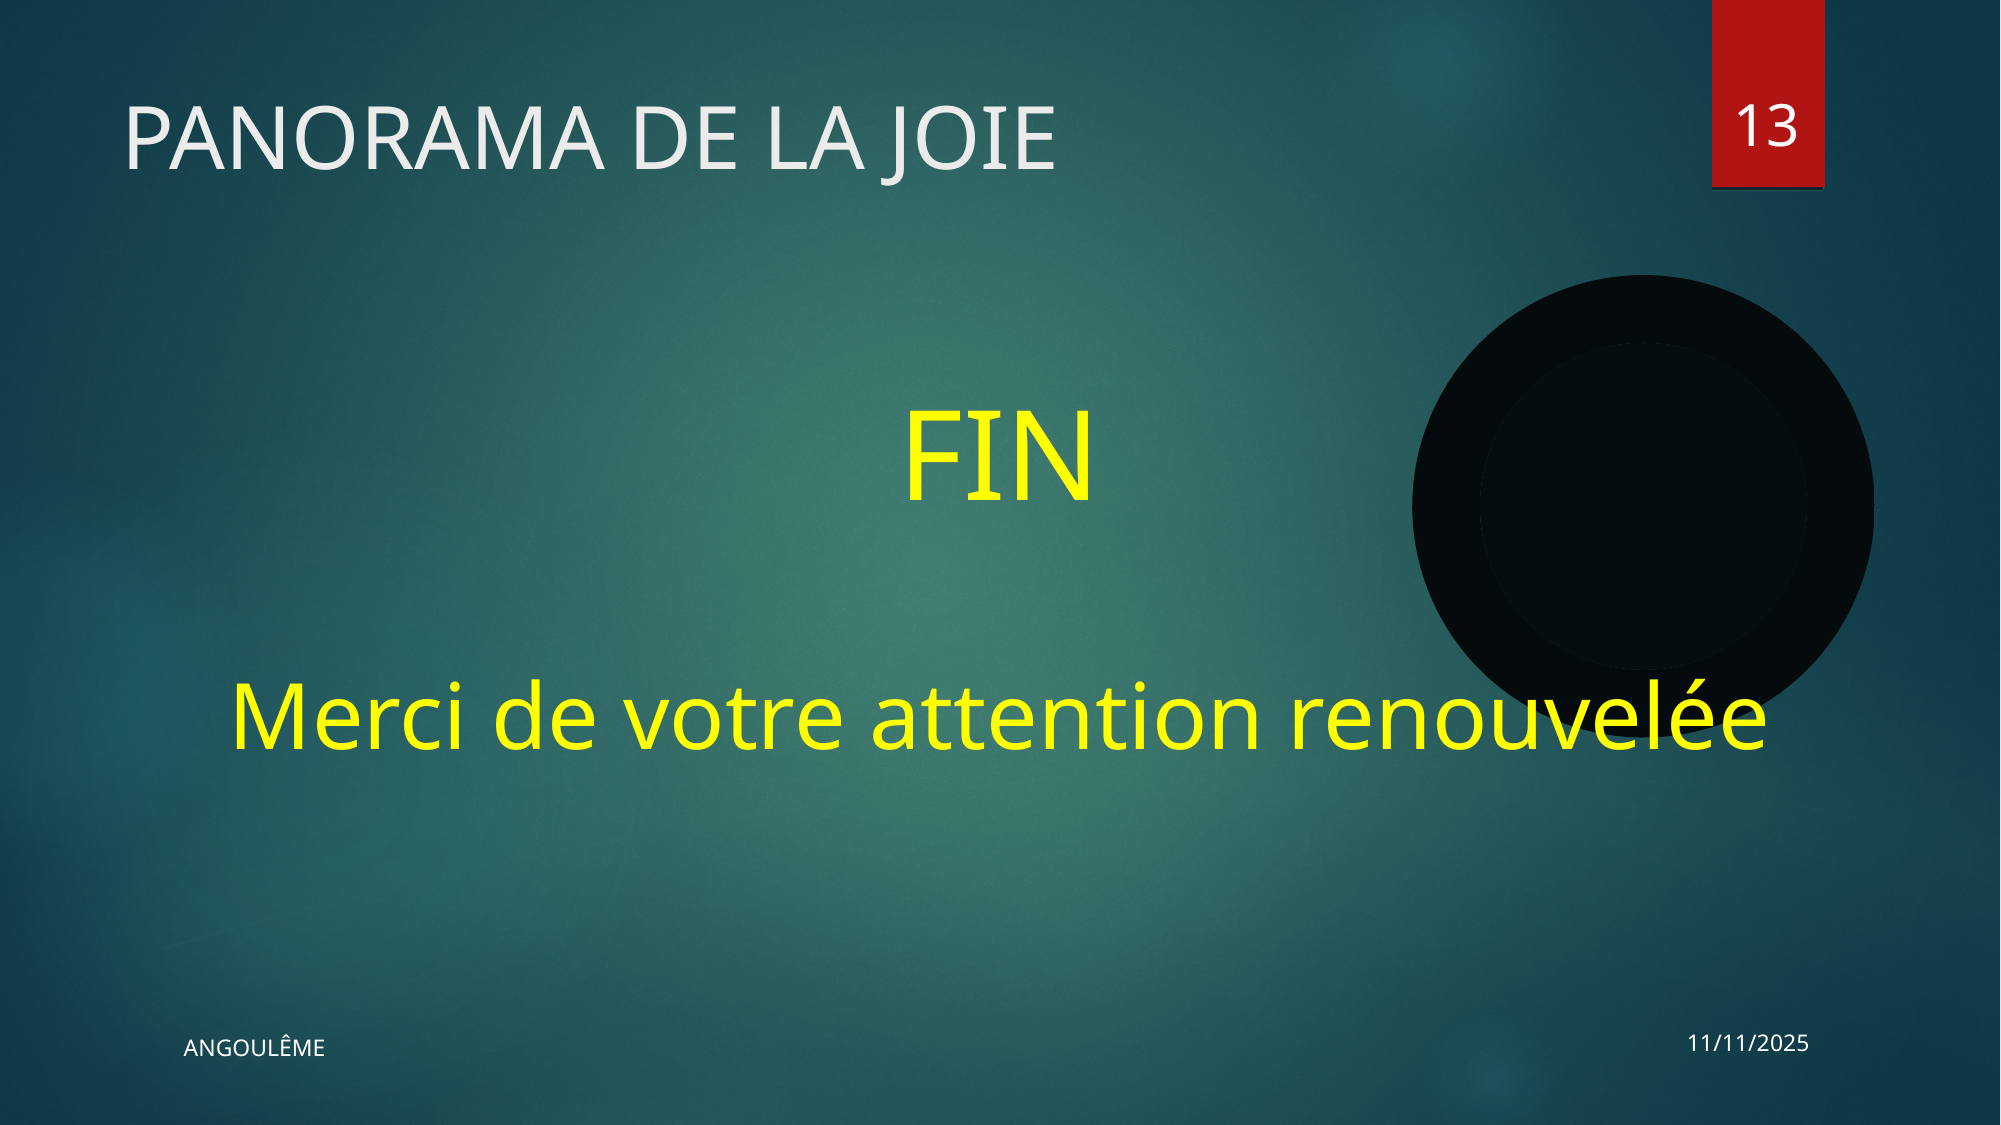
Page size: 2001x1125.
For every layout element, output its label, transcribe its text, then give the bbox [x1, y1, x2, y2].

text_box [1698, 48, 1836, 175]
list FIN Merci de votre attention renouvelée [182, 237, 1818, 959]
title PANORAMA DE LA JOIE [106, 74, 1649, 305]
text_box 11/11/2025 [1671, 1021, 1835, 1072]
text_box ANGOULÊME [168, 1025, 364, 1076]
